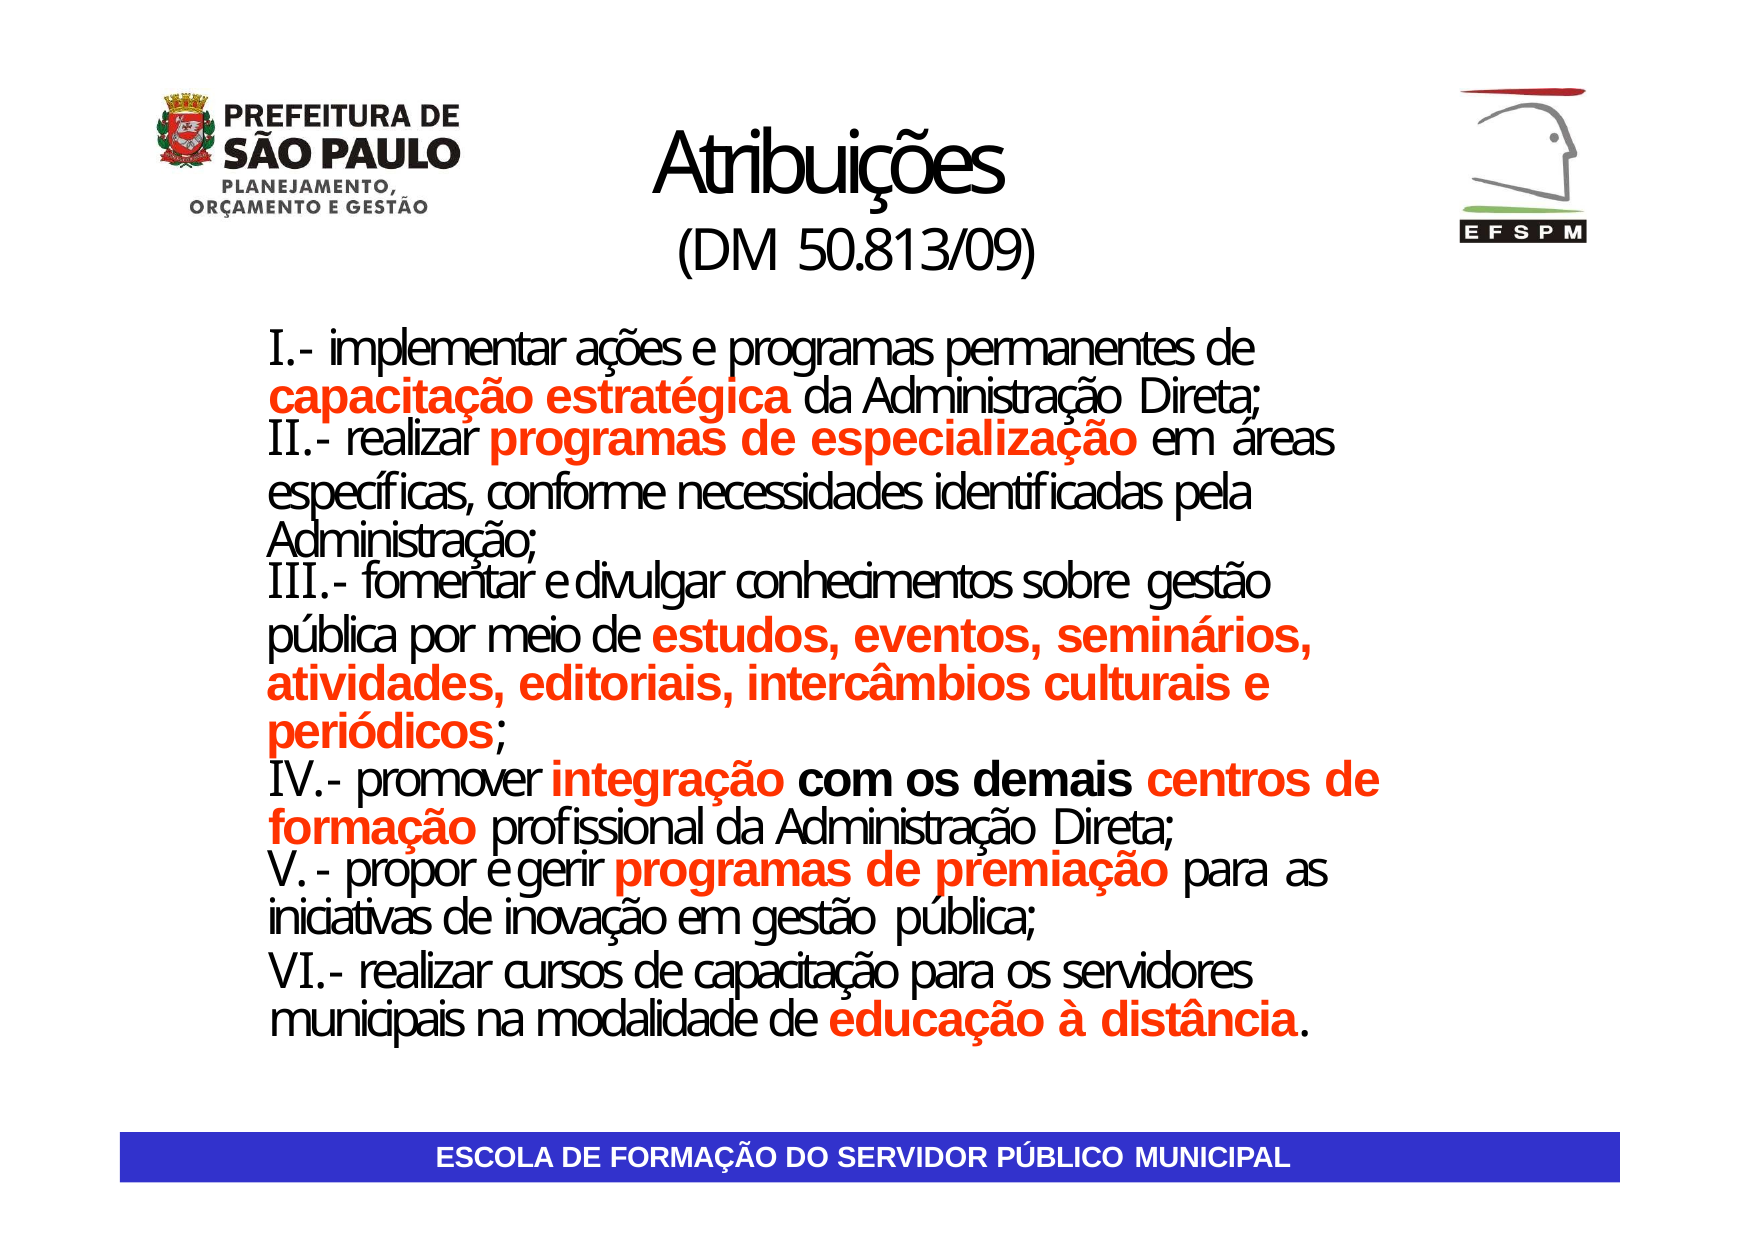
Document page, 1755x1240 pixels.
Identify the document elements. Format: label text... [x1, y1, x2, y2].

text_box ESCOLA DE FORMAÇÃO DO SERVIDOR PÚBLICO MUNICIPAL [433, 1134, 1298, 1178]
title Atribuições [650, 104, 1089, 171]
text_box (DM 50.813/09) - implementar ações e programas permanentes de capacitação estratégica da Administração Direta; - realizar programas de especialização em áreas específicas, conforme necessidades identificadas pela Administração; - fomentar e divulgar conhecimentos sobre gestão pública por meio de estudos, eventos, seminários, atividades, editoriais, intercâmbios culturais e periódicos; - promover integração com os demais centros de formação profissional da Administração Direta; - propor e gerir programas de premiação para as iniciativas de inovação em gestão pública; - realizar cursos de capacitação para os servidores municipais na modalidade de educação à distância. [263, 171, 1476, 1049]
